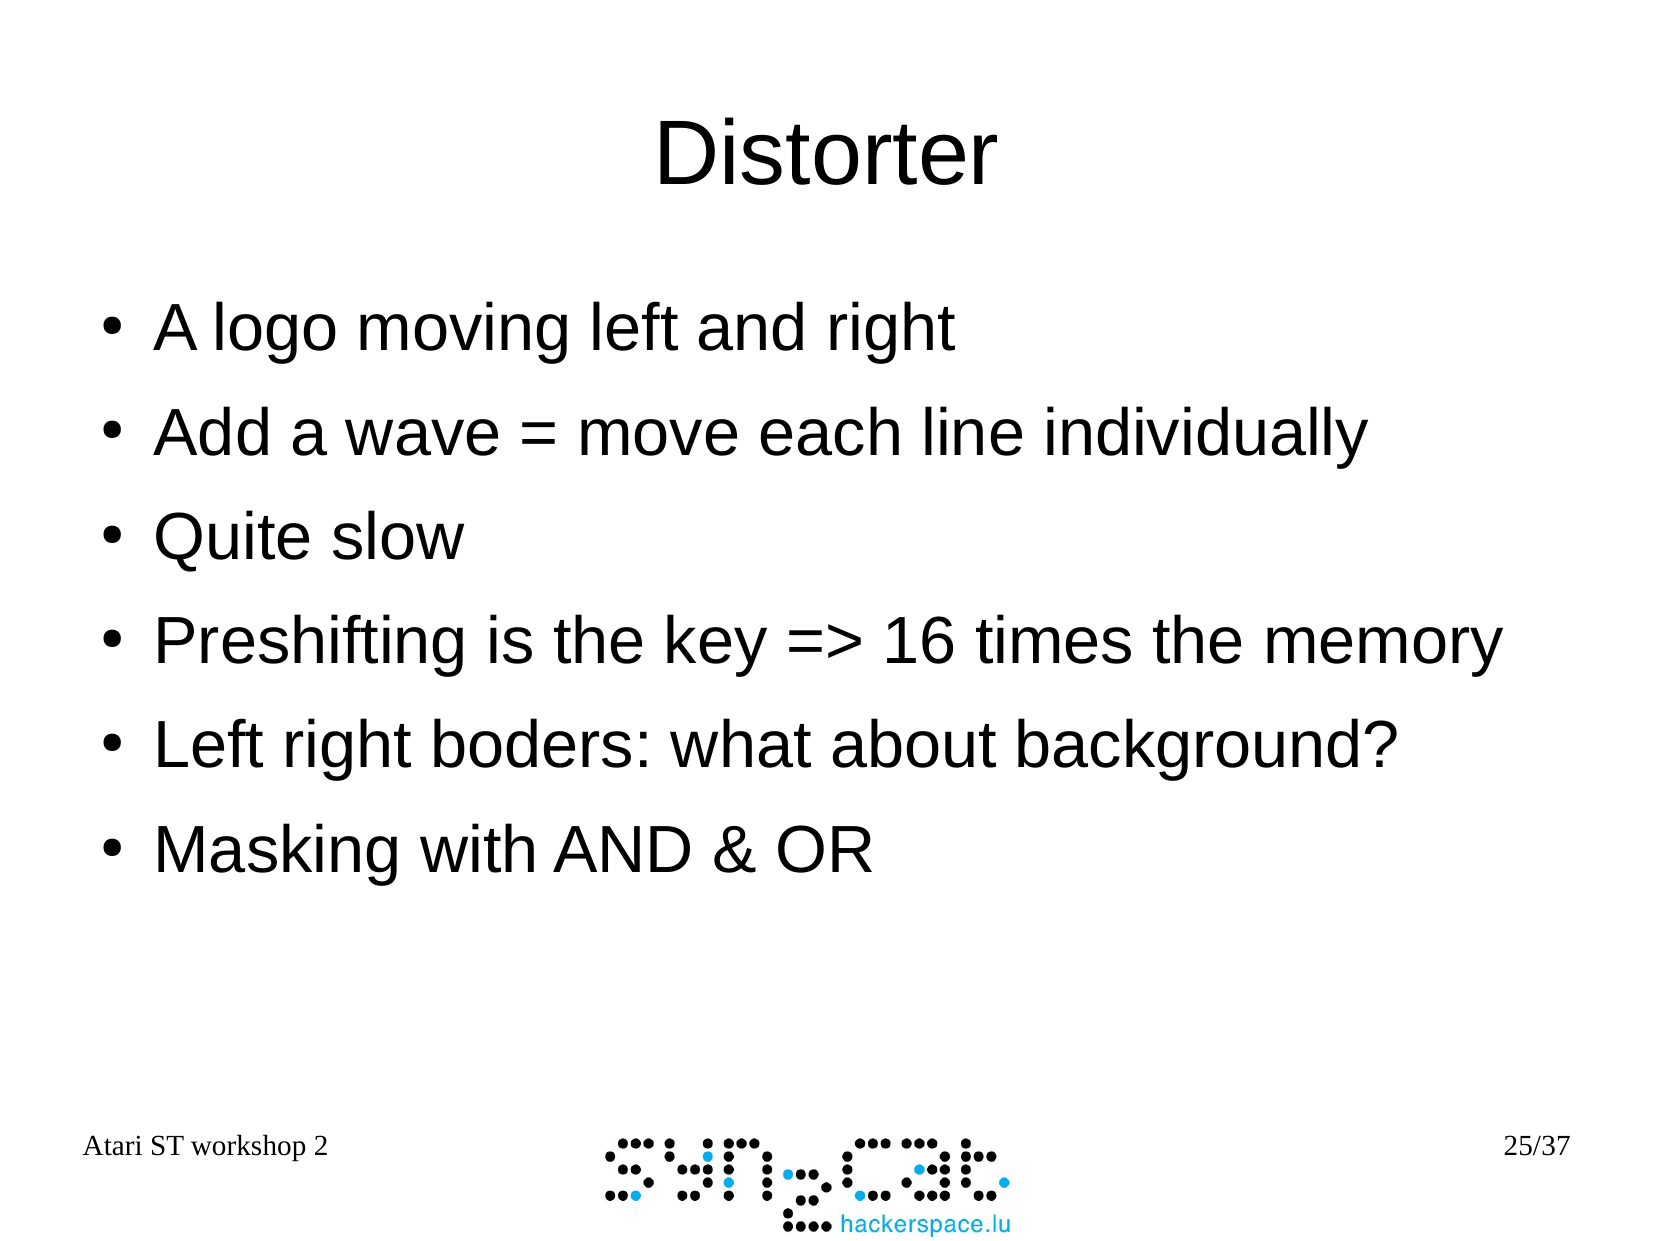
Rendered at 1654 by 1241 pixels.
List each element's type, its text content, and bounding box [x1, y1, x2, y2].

picture [600, 1124, 1025, 1241]
title Distorter [82, 49, 1571, 257]
list A logo moving left and right Add a wave = move each line individually Quite slow Preshifting is the key => 16 times the memory Left right boders: what about background? Masking with AND & OR [82, 290, 1571, 1109]
